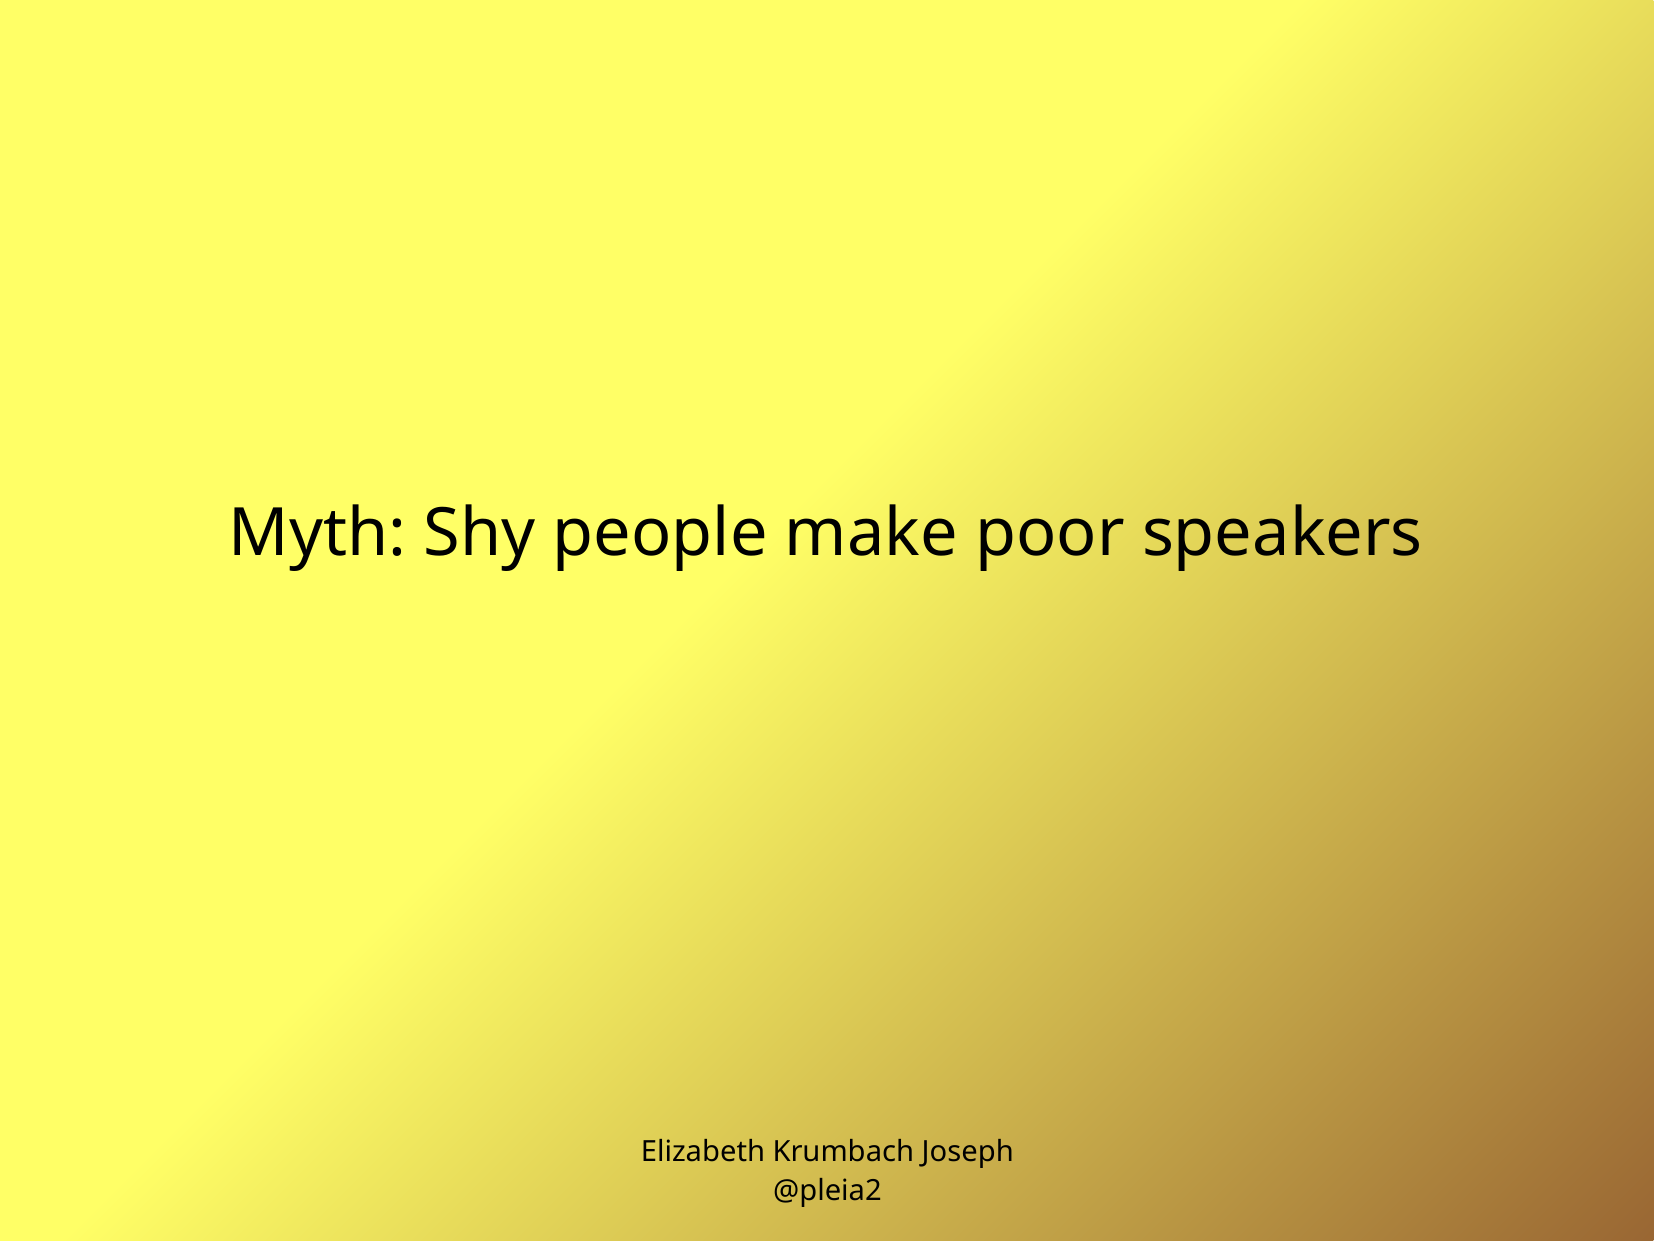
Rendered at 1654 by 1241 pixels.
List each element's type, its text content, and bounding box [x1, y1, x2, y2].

subtitle Myth: Shy people make poor speakers [82, 49, 1571, 1010]
